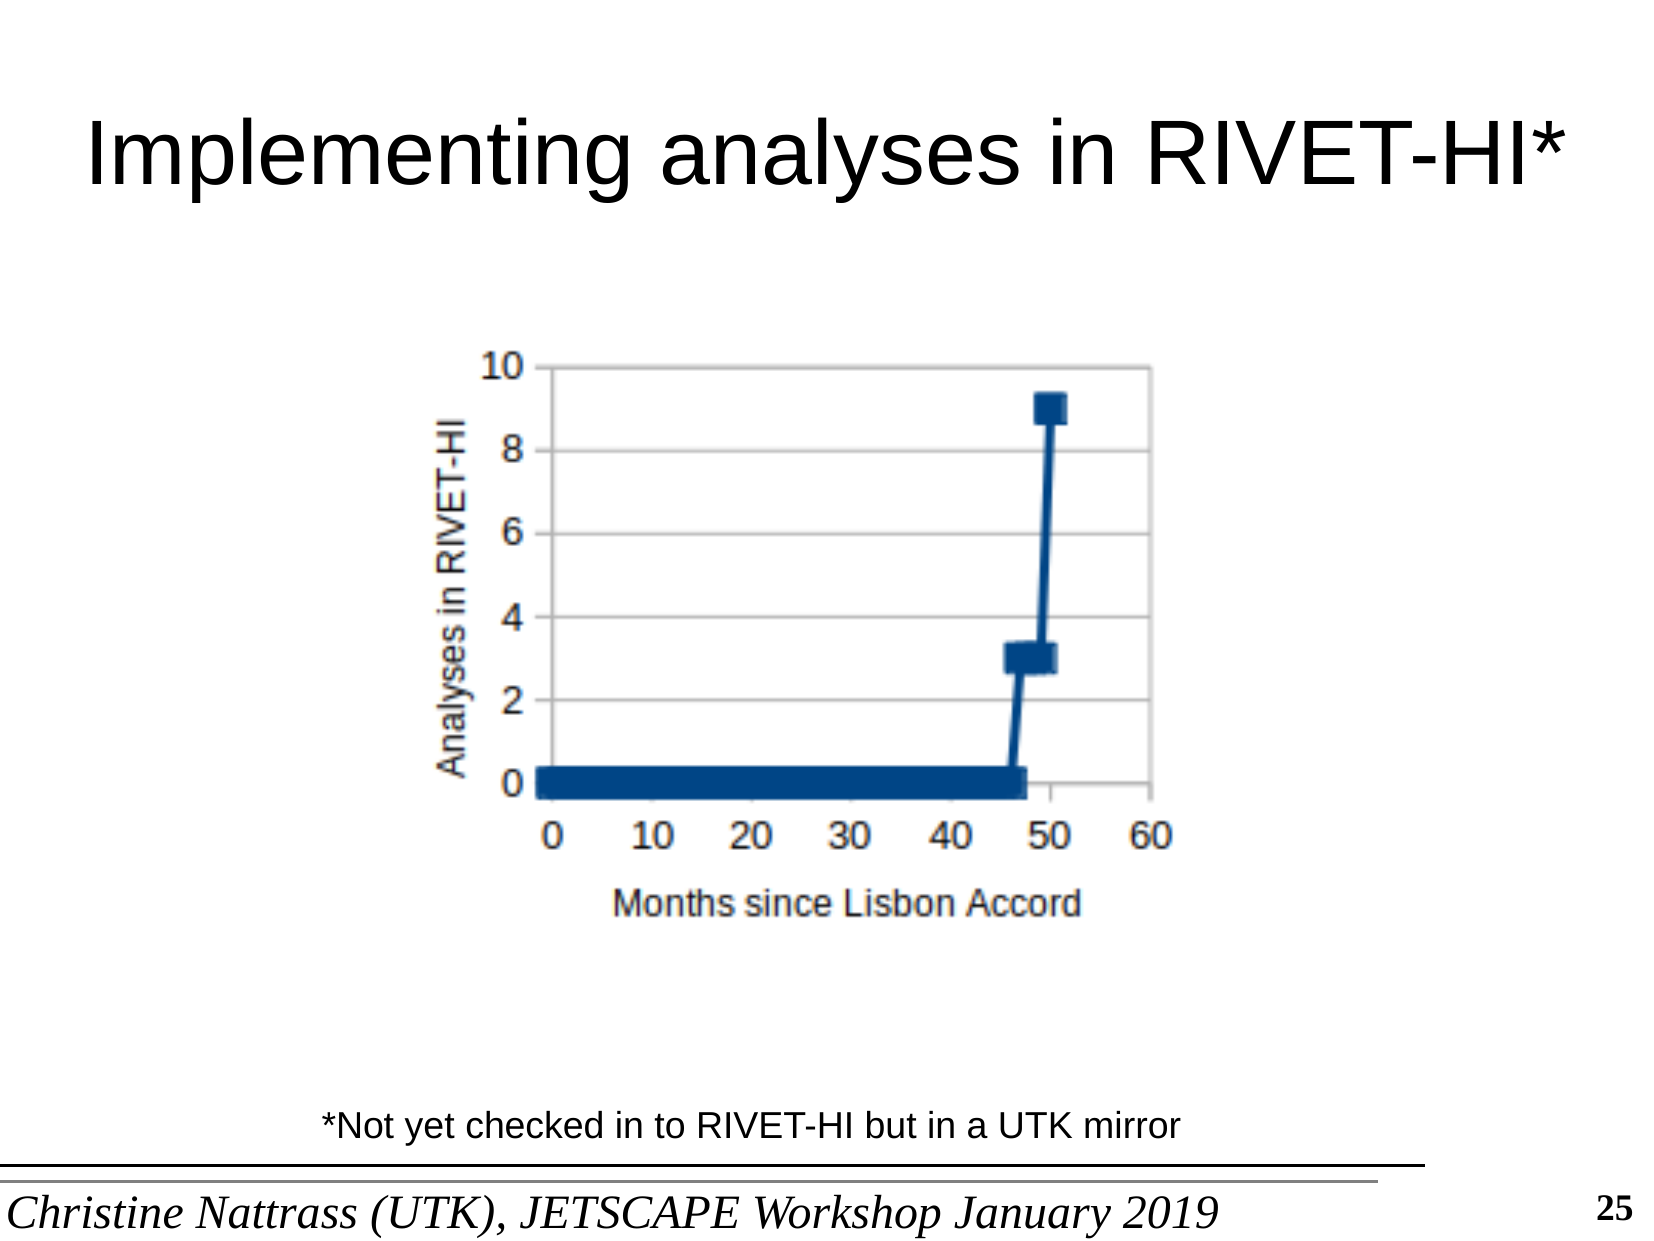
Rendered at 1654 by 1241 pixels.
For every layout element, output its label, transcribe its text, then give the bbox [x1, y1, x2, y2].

text_box *Not yet checked in to RIVET-HI but in a UTK mirror [306, 1097, 1197, 1155]
title Implementing analyses in RIVET-HI* [82, 49, 1571, 257]
picture [367, 331, 1210, 985]
